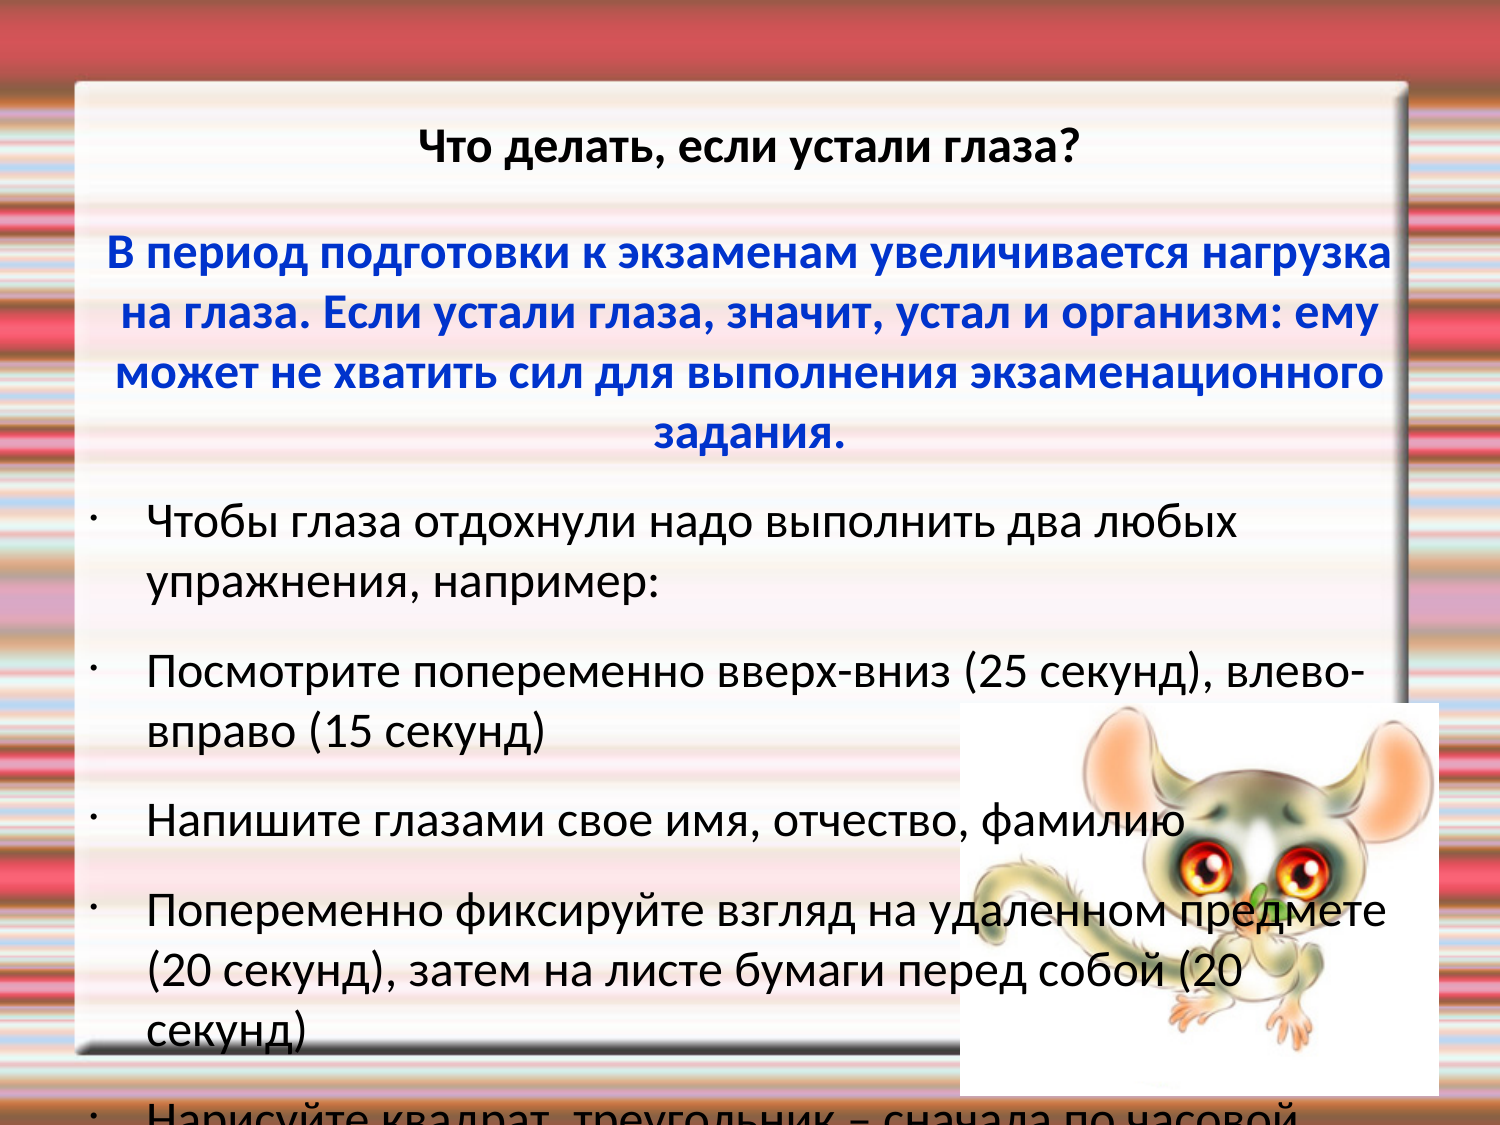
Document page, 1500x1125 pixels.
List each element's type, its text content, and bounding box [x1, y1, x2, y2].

picture [1071, 1115, 1081, 1125]
picture [411, 1115, 420, 1122]
picture [0, 0, 1500, 1125]
picture [463, 1115, 471, 1125]
picture [350, 1115, 363, 1121]
picture [1013, 1115, 1020, 1125]
picture [154, 1121, 169, 1125]
picture [1201, 1115, 1215, 1125]
picture [1229, 1115, 1238, 1122]
picture [209, 1115, 221, 1125]
picture [1251, 1115, 1265, 1125]
picture [487, 1115, 499, 1125]
list В период подготовки к экзаменам увеличивается нагрузка на глаза. Если устали глаза, значит, устал и организм: ему может не хватить сил для выполнения экзаменационного задания. Чтобы глаза отдохнули надо выполнить два любых упражнения, например: Посмотрите попеременно вверх-вниз (25 секунд), влево-вправо (15 секунд) Напишите глазами свое имя, отчество, фамилию Попеременно фиксируйте взгляд на удаленном предмете (20 секунд), затем на листе бумаги перед собой (20 секунд) Нарисуйте квадрат, треугольник – сначала по часовой стрелке, потом в противоположную сторону. [75, 210, 1425, 891]
picture [1095, 1115, 1109, 1125]
picture [720, 1115, 727, 1125]
picture [600, 1115, 612, 1125]
title Что делать, если устали глаза? [75, 45, 1425, 210]
picture [624, 1115, 637, 1121]
picture [689, 1115, 703, 1125]
